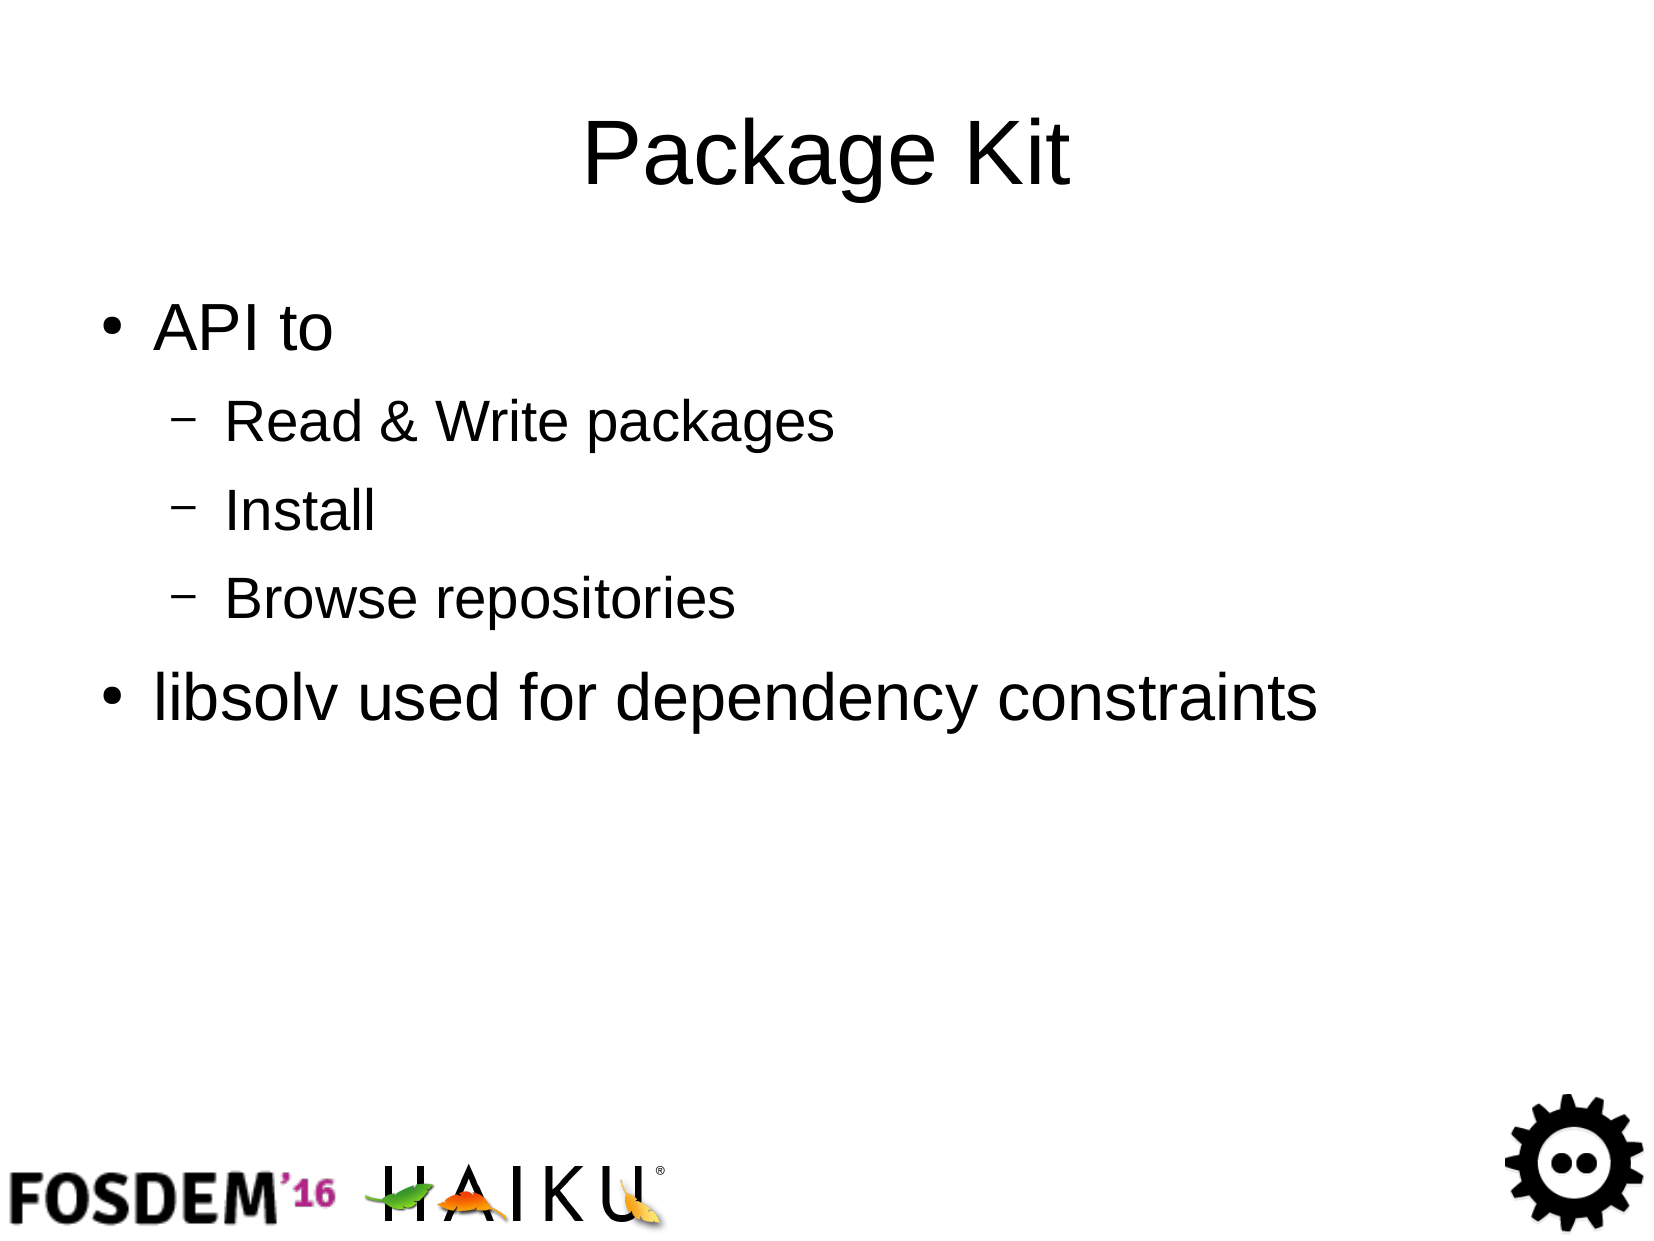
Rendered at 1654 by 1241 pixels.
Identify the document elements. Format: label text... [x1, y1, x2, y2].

picture [0, 1152, 350, 1241]
title Package Kit [82, 49, 1571, 257]
picture [363, 1163, 670, 1235]
picture [1505, 1094, 1648, 1235]
list API to Read & Write packages Install Browse repositories libsolv used for dependency constraints [82, 290, 1571, 1010]
